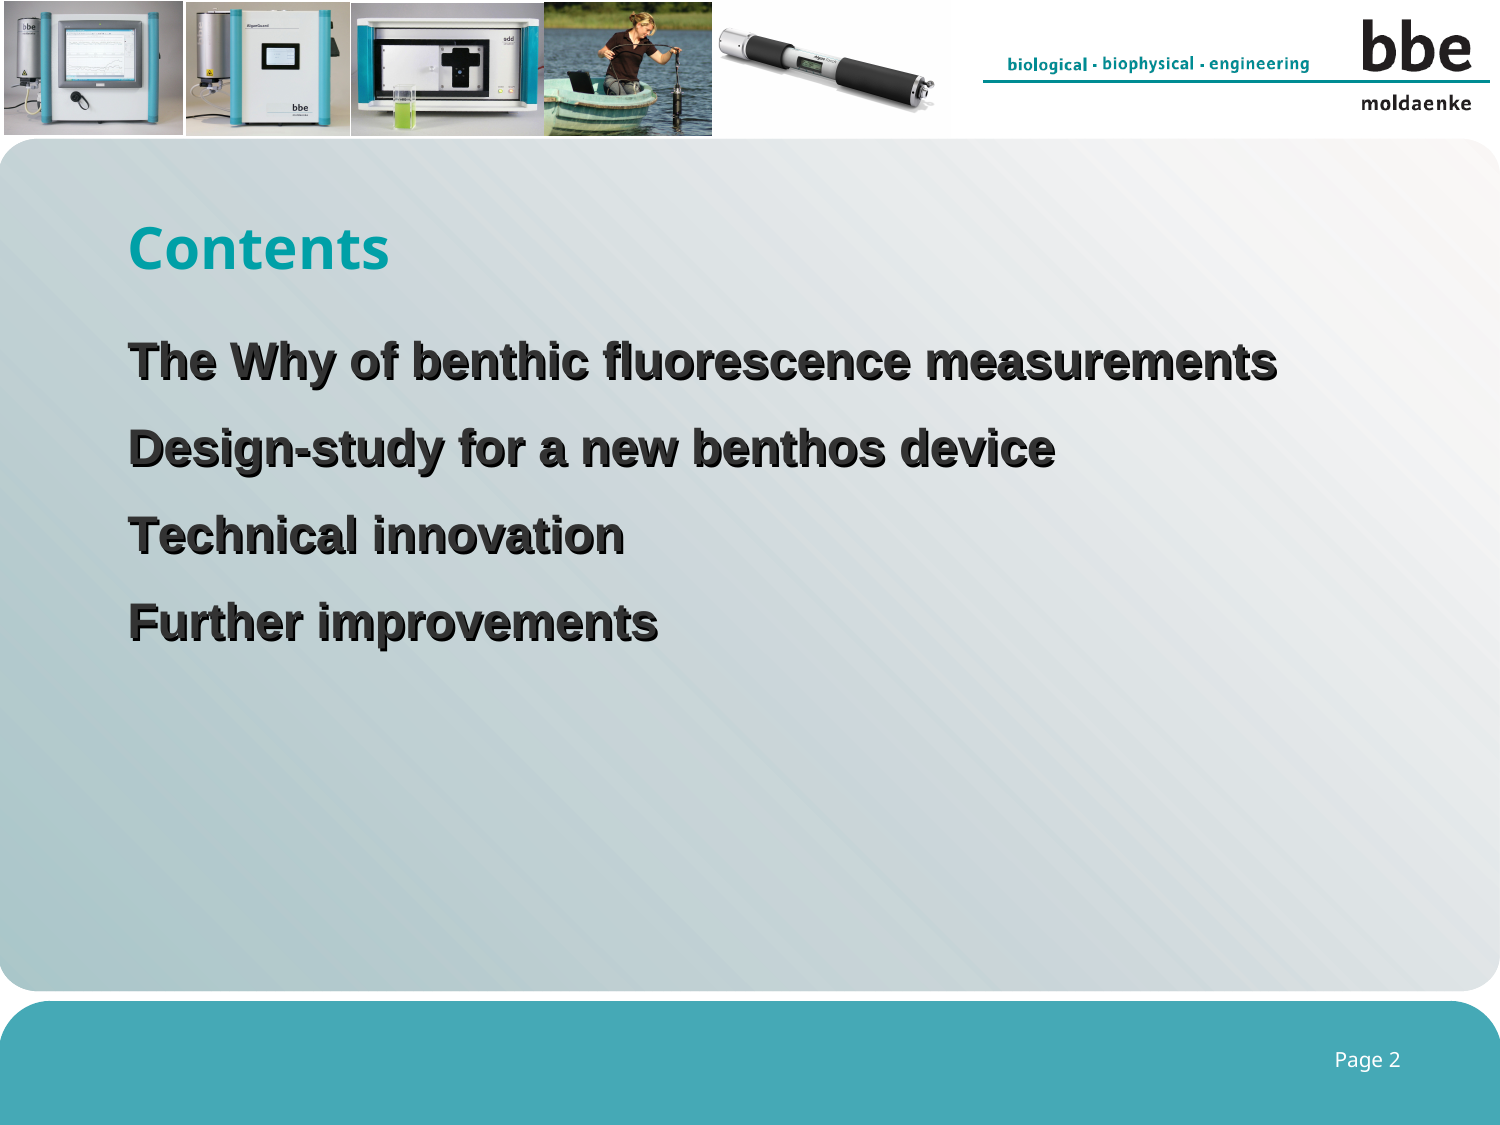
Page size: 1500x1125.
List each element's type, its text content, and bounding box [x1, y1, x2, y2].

picture [351, 0, 951, 138]
list The Why of benthic fluorescence measurements Design-study for a new benthos device Technical innovation Further improvements [112, 324, 1388, 763]
picture [4, 1, 183, 135]
title Contents [112, 199, 525, 288]
picture [186, 2, 350, 136]
